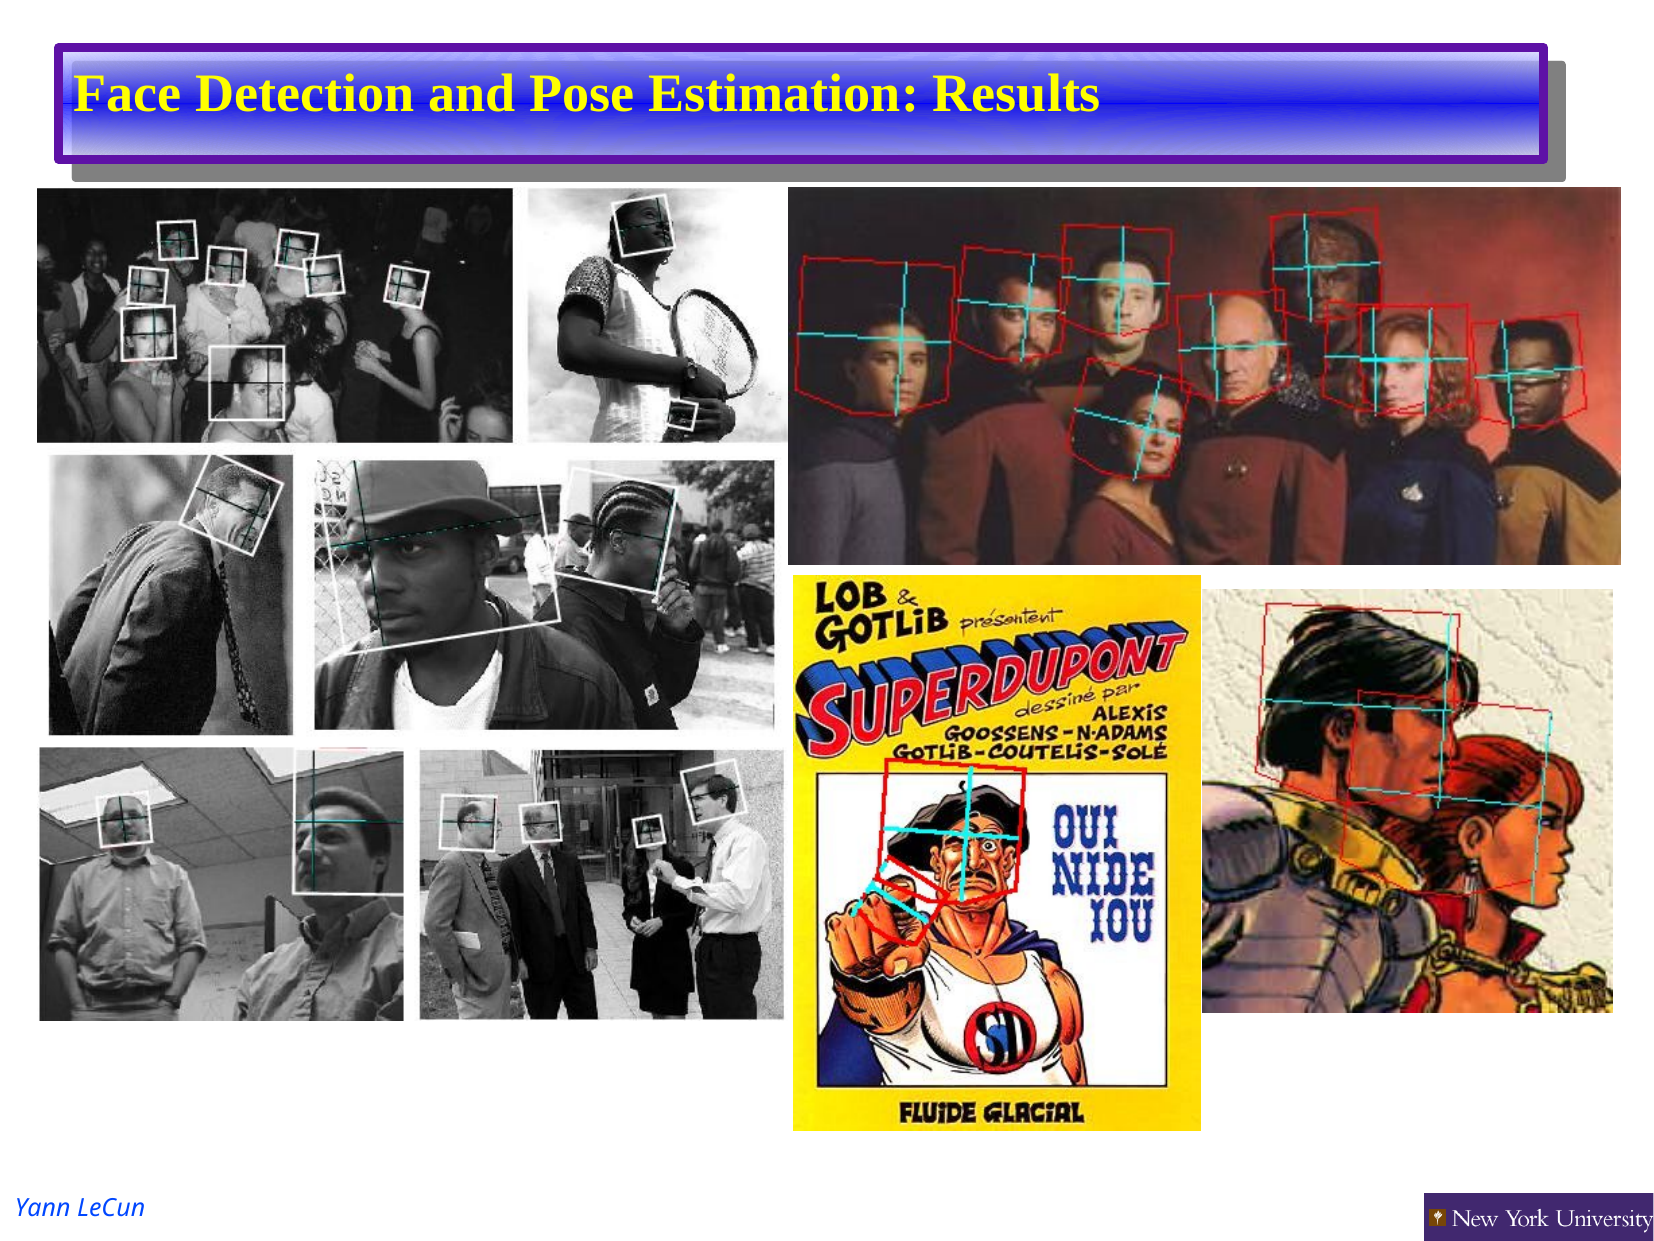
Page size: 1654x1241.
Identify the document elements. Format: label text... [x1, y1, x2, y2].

picture [793, 575, 1201, 1131]
text_box Face Detection and Pose Estimation: Results [58, 47, 1544, 160]
picture [1202, 589, 1613, 1013]
picture [37, 187, 1621, 1022]
picture [1424, 1193, 1654, 1241]
